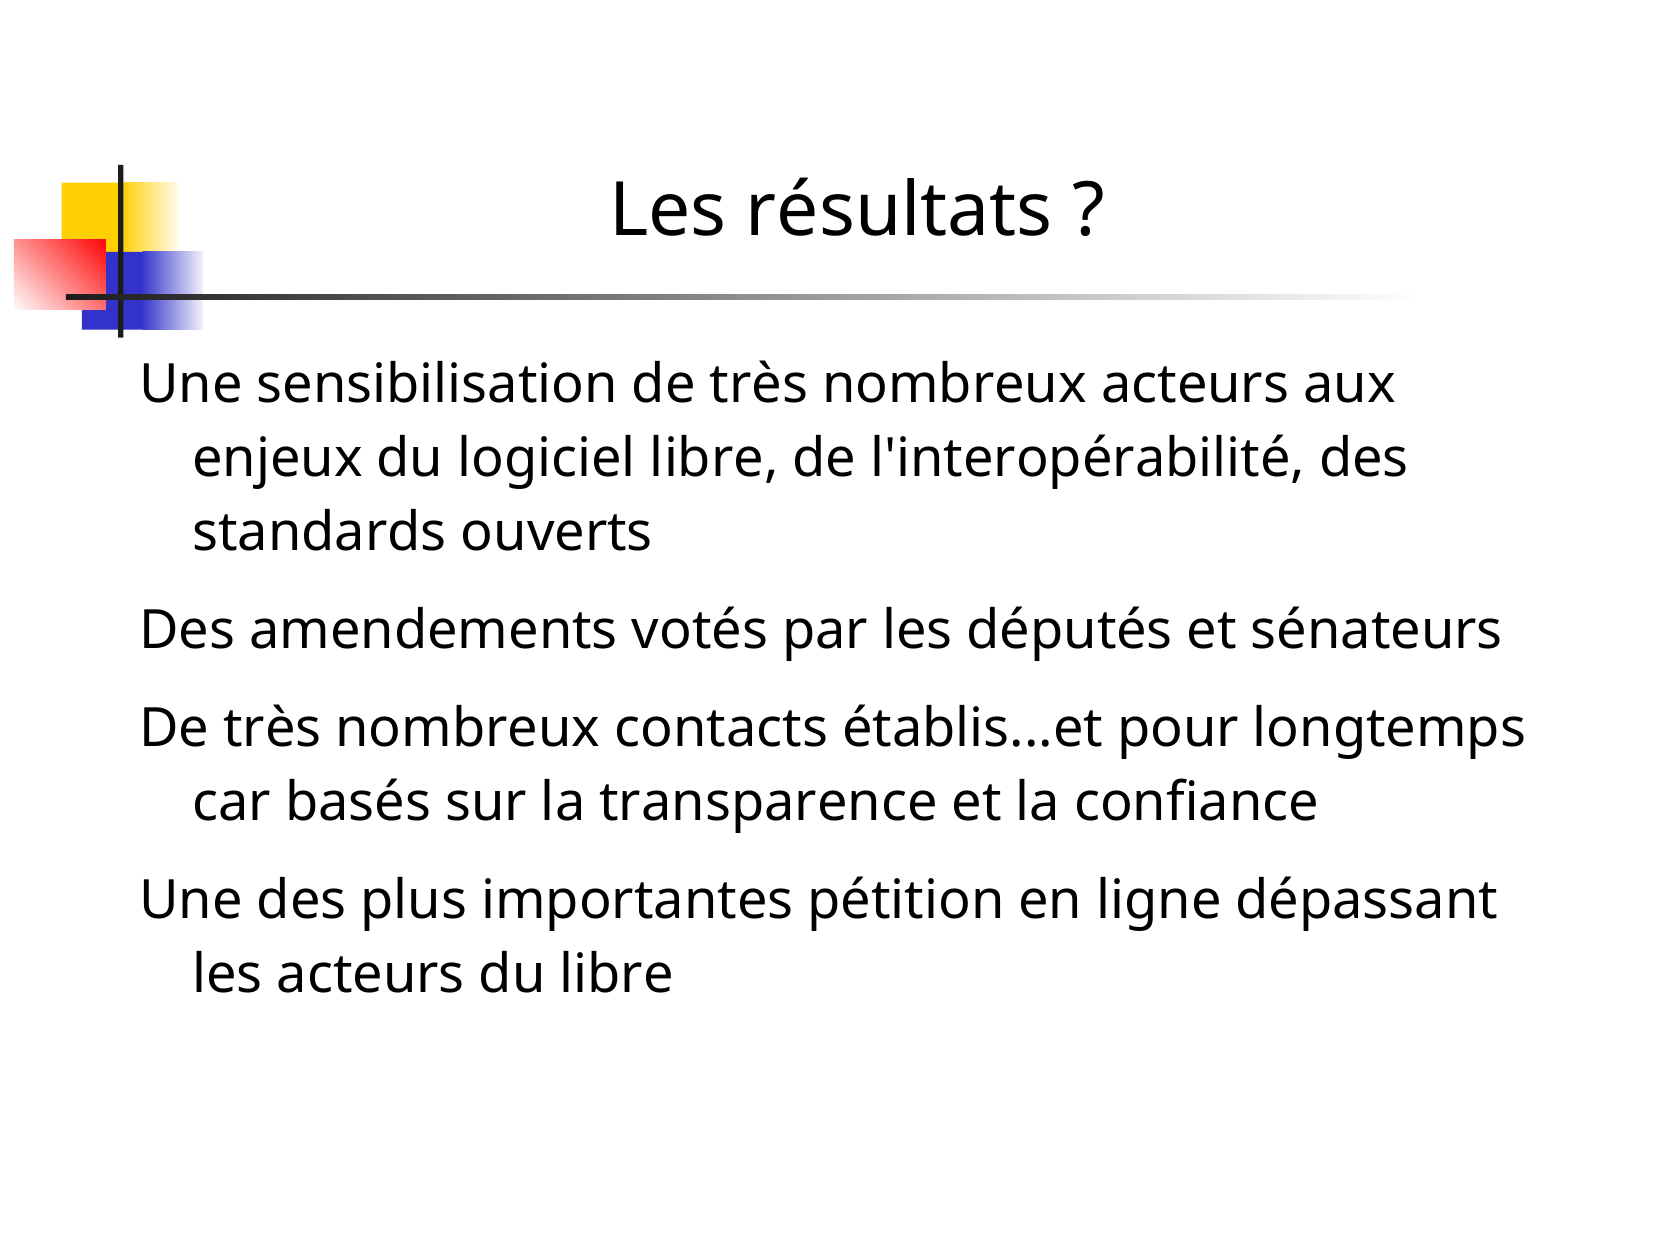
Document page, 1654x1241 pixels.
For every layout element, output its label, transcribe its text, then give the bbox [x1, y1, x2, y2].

title Les résultats ? [121, 110, 1534, 303]
list Une sensibilisation de très nombreux acteurs aux enjeux du logiciel libre, de l'interopérabilité, des standards ouverts Des amendements votés par les députés et sénateurs De très nombreux contacts établis...et pour longtemps car basés sur la transparence et la confiance Une des plus importantes pétition en ligne dépassant les acteurs du libre [121, 344, 1534, 1112]
